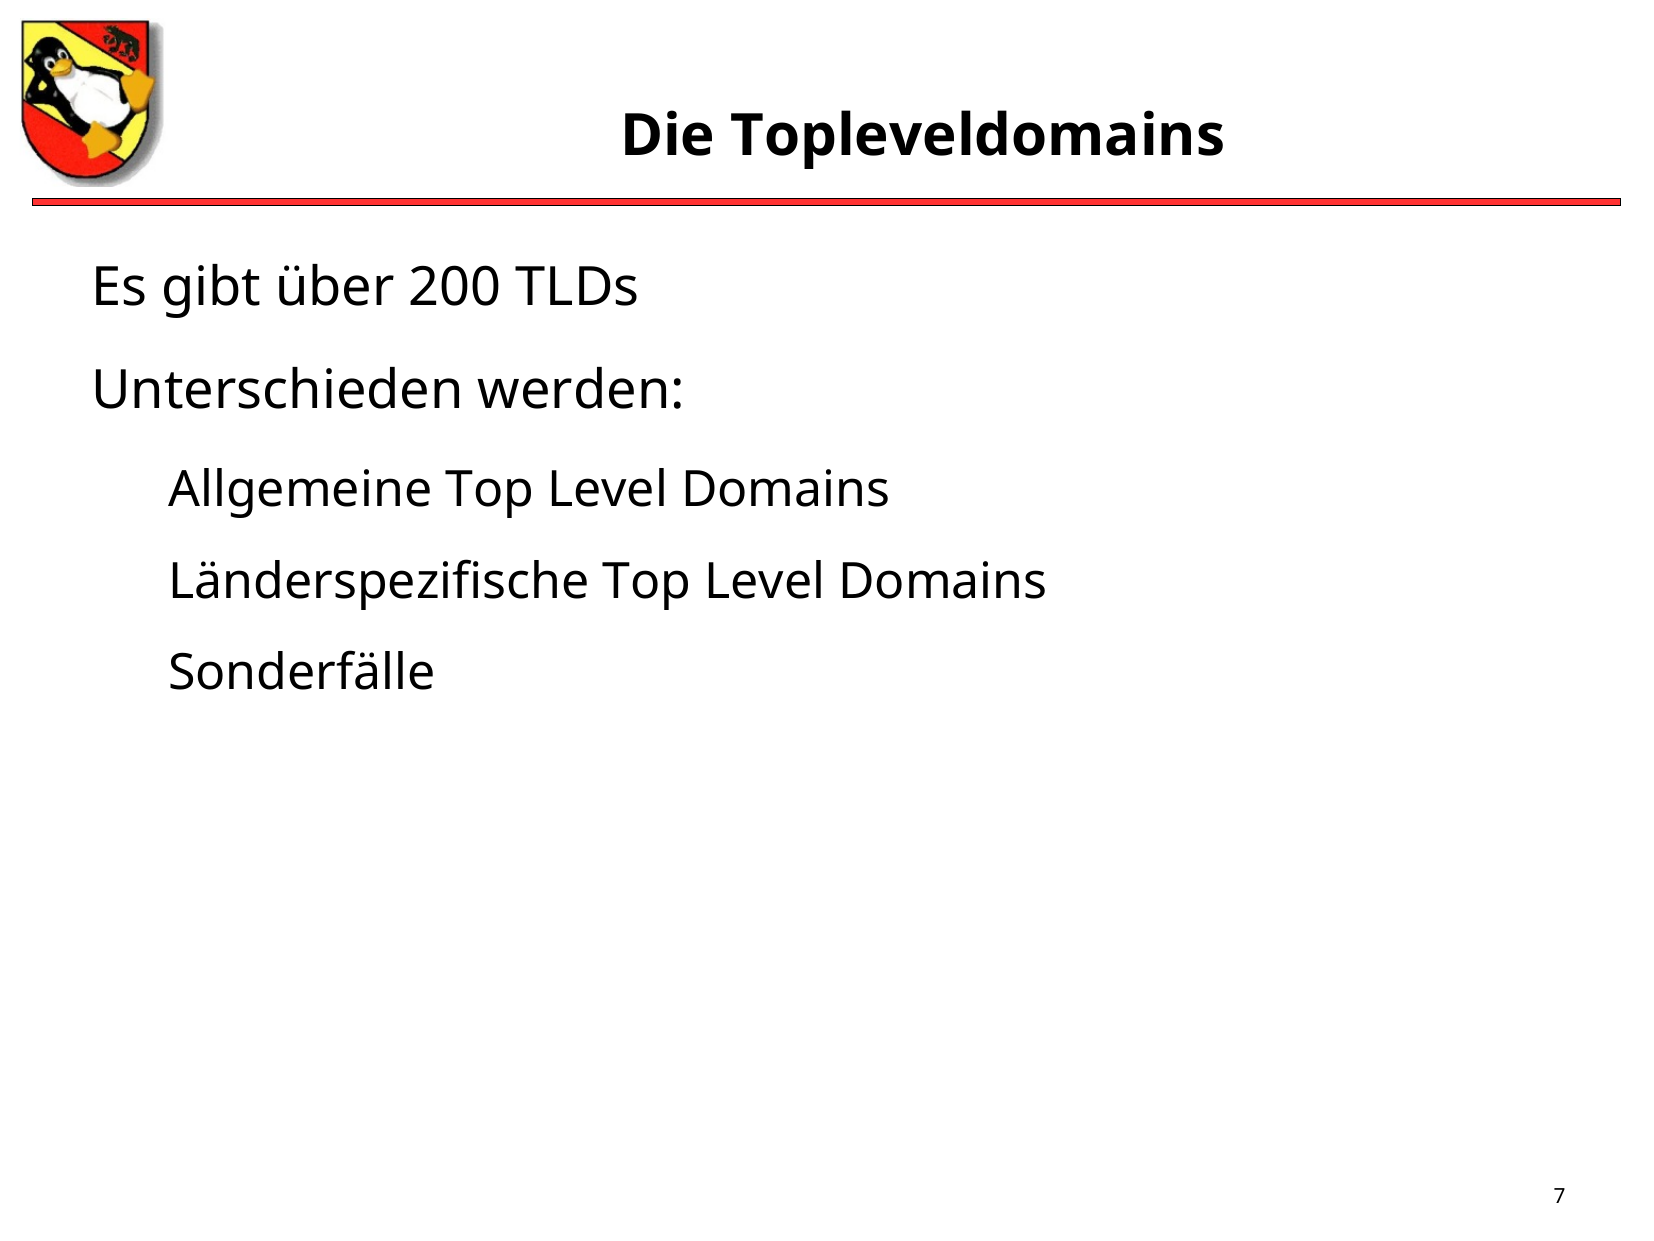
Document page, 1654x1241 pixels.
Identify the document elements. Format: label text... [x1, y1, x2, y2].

list Es gibt über 200 TLDs Unterschieden werden: Allgemeine Top Level Domains Länderspezifische Top Level Domains Sonderfälle [73, 247, 1610, 1152]
picture [19, 18, 168, 187]
title Die Topleveldomains [250, 88, 1595, 178]
